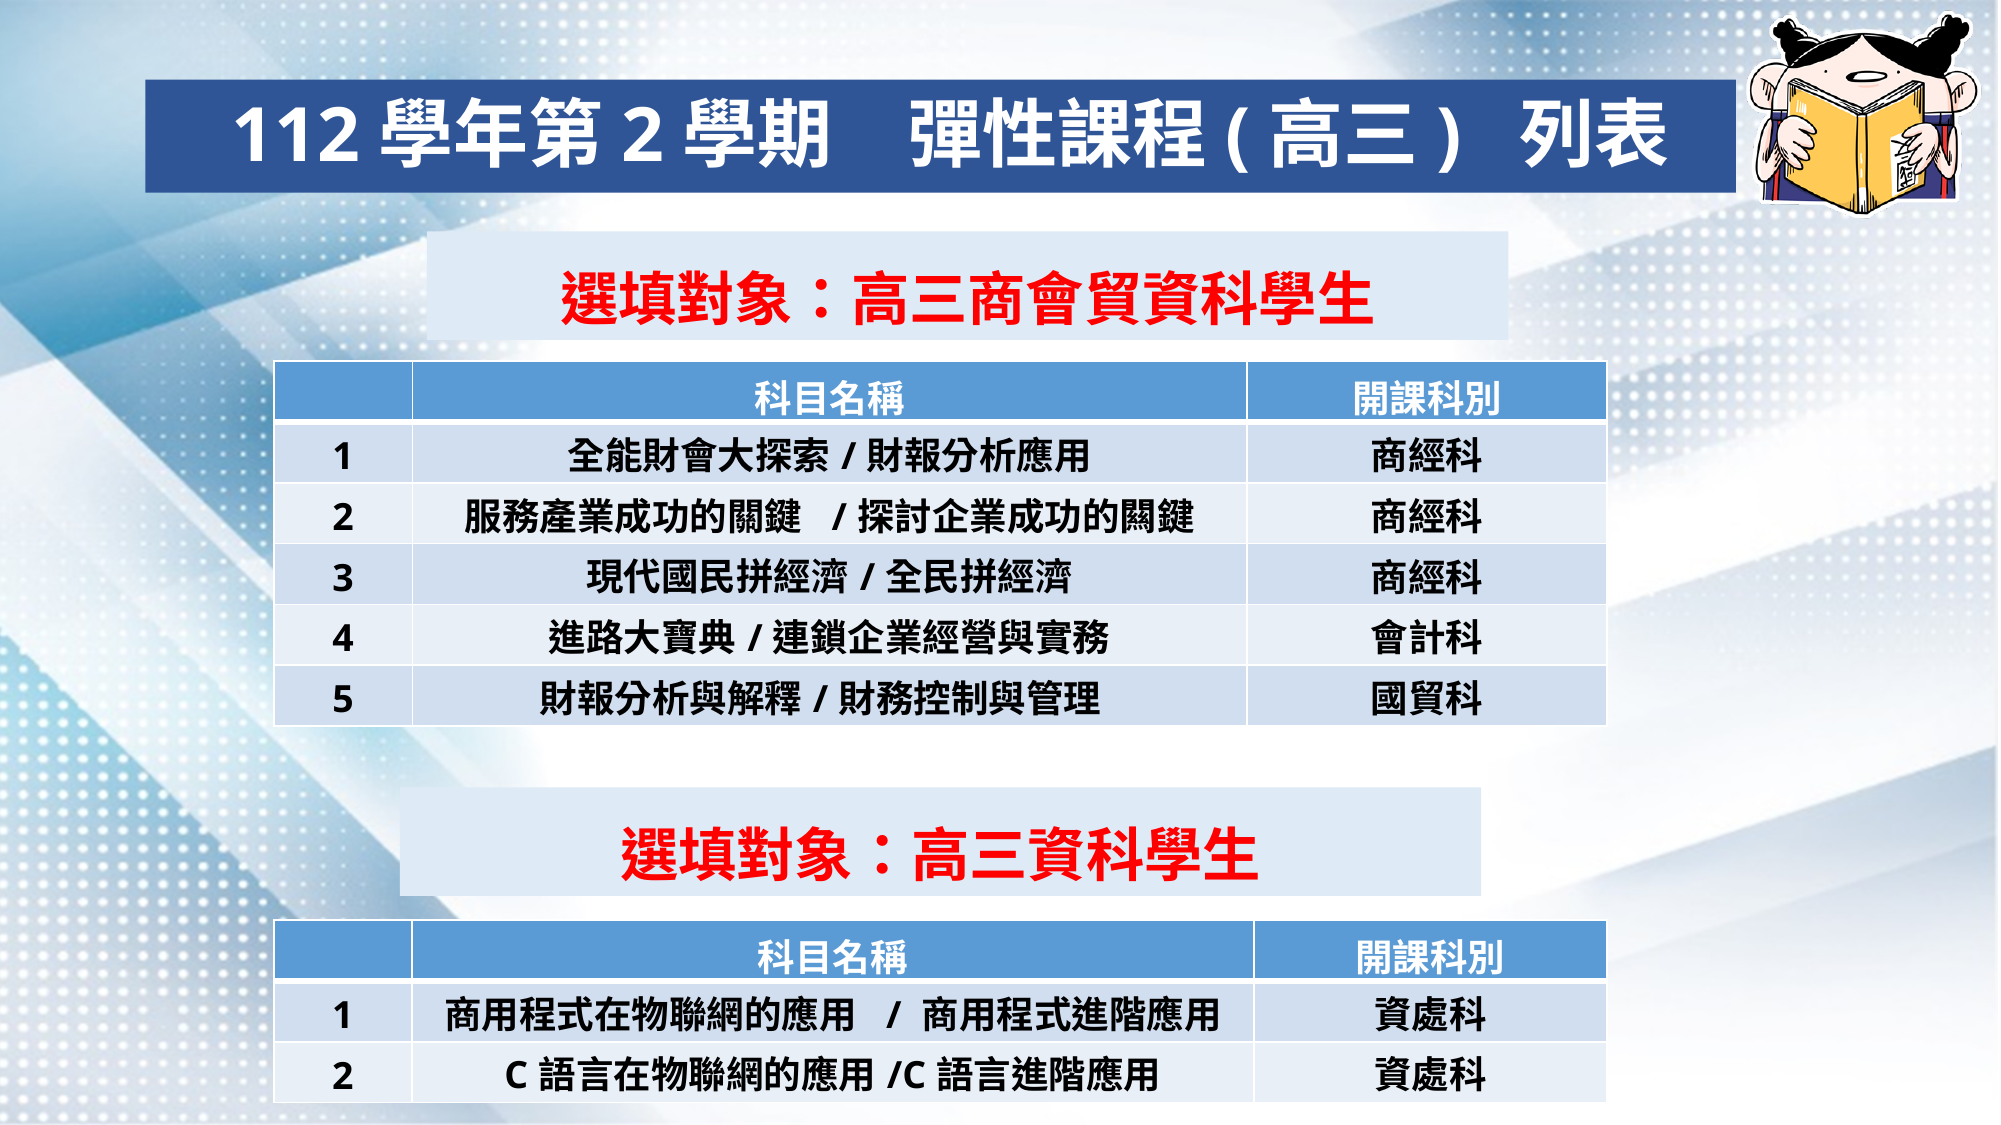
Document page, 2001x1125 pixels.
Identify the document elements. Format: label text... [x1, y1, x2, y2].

table_cell C語言在物聯網的應用/C語言進階應用 [413, 1043, 1253, 1102]
table_cell 財報分析與解釋/財務控制與管理 [413, 666, 1246, 725]
text_box 選填對象：高三商會貿資科學生 [426, 231, 1509, 340]
table_cell 2 [275, 1043, 411, 1102]
table_cell 1 [275, 984, 411, 1041]
table_cell 會計科 [1248, 605, 1606, 664]
table_cell 服務產業成功的關鍵 /探討企業成功的闗鍵 [413, 484, 1246, 543]
table_cell 5 [275, 666, 412, 725]
table_cell 1 [275, 425, 412, 482]
table_cell 商經科 [1248, 425, 1606, 482]
table_cell 資處科 [1255, 1043, 1606, 1102]
table_cell 商經科 [1248, 544, 1606, 604]
table_cell 4 [275, 605, 412, 664]
table_header [275, 921, 411, 978]
text_box 112學年第2學期 彈性課程(高三) 列表 [145, 79, 1727, 193]
table_cell 現代國民拼經濟/全民拼經濟 [413, 544, 1246, 604]
table_cell 2 [275, 484, 412, 543]
table_header 科目名稱 [413, 362, 1246, 419]
table_header 科目名稱 [413, 921, 1253, 978]
table_cell 商用程式在物聯網的應用 / 商用程式進階應用 [413, 984, 1253, 1041]
table_cell 資處科 [1255, 984, 1606, 1041]
table_cell 全能財會大探索/財報分析應用 [413, 425, 1246, 482]
table_cell 商經科 [1248, 484, 1606, 543]
table_header [275, 362, 412, 419]
table_cell 進路大寶典/連鎖企業經營與實務 [413, 605, 1246, 664]
table_cell 3 [275, 544, 412, 604]
table_header 開課科別 [1248, 362, 1606, 419]
picture [0, 0, 1998, 1125]
table_cell 國貿科 [1248, 666, 1606, 725]
table_header 開課科別 [1255, 921, 1606, 978]
text_box 選填對象：高三資科學生 [399, 787, 1482, 896]
